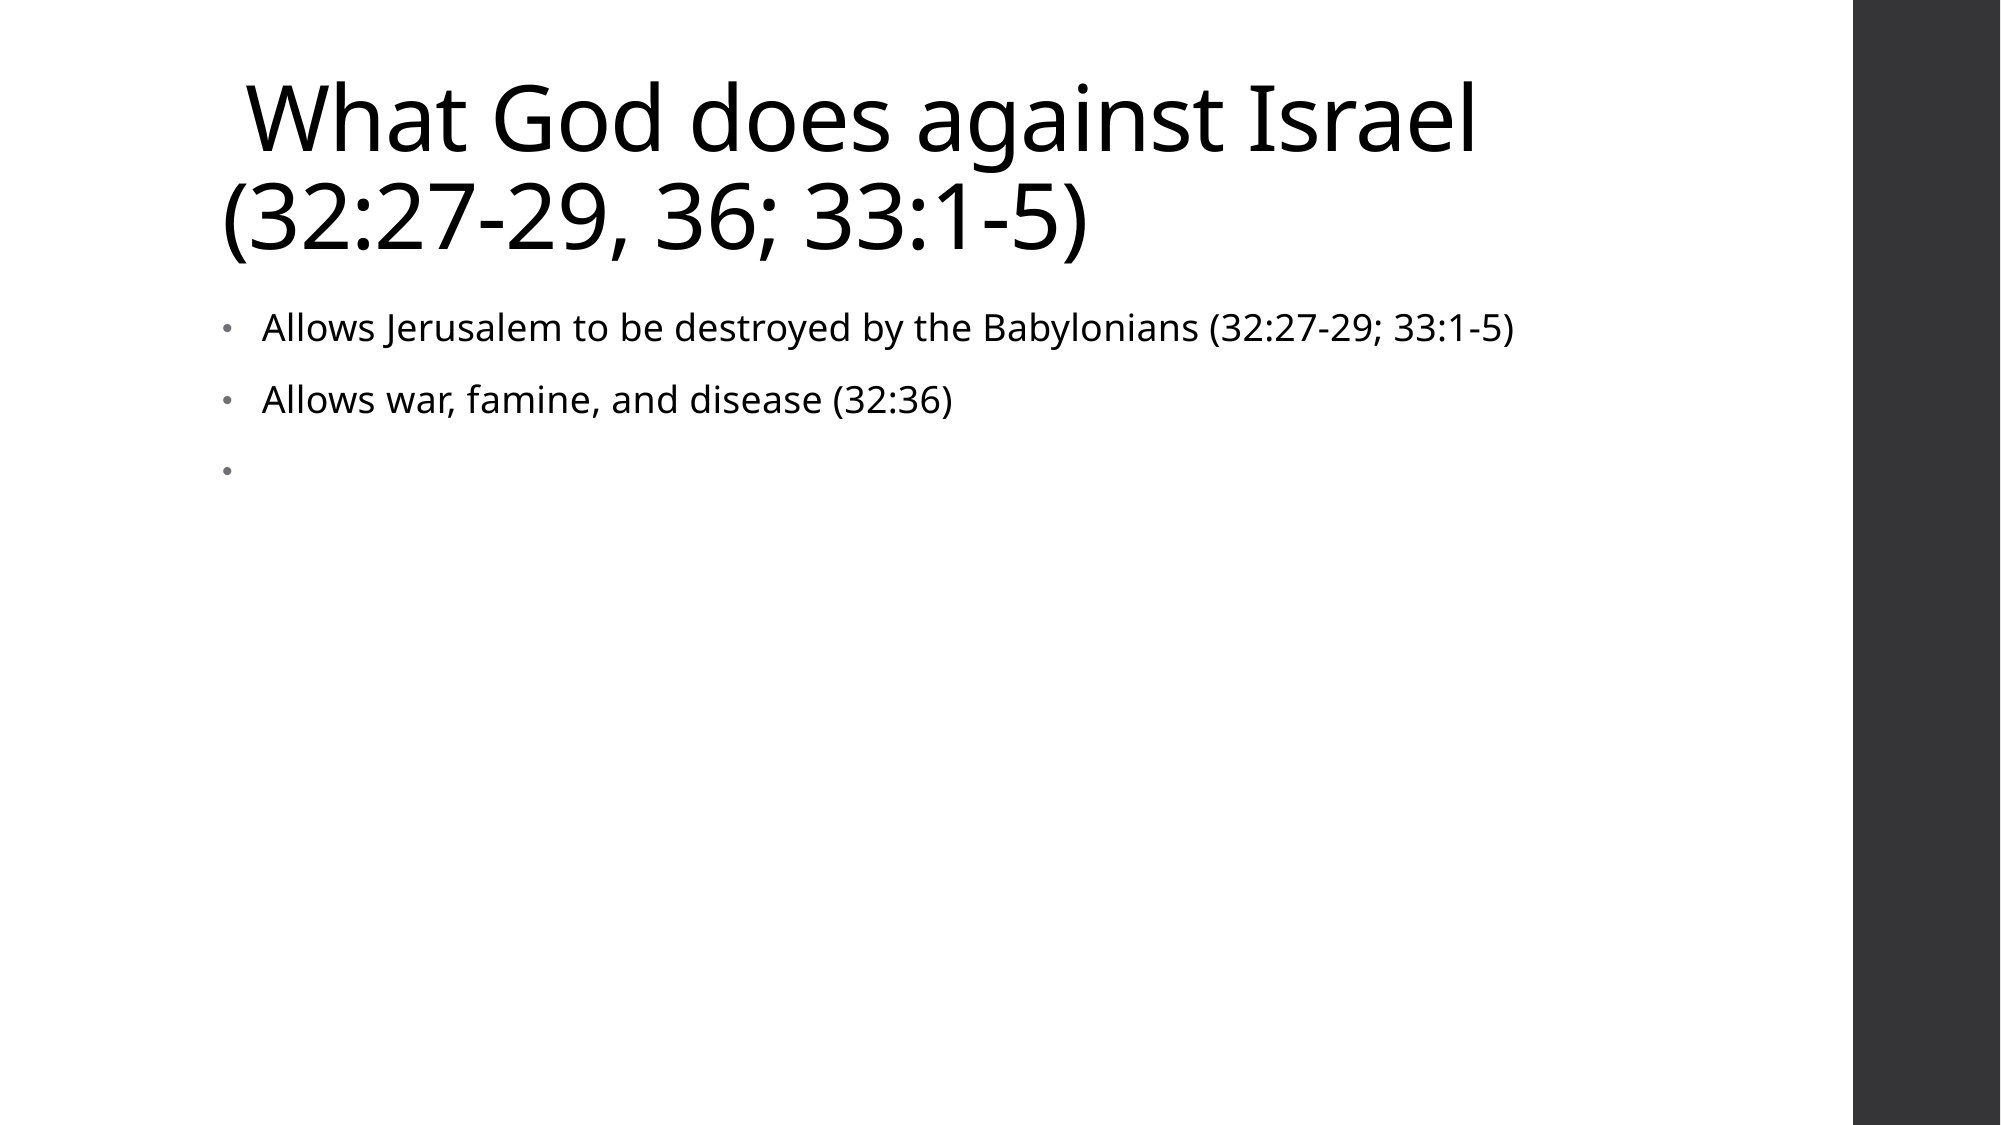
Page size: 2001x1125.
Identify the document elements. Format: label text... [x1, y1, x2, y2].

title What God does against Israel (32:27-29, 36; 33:1-5) [206, 60, 1797, 278]
list Allows Jerusalem to be destroyed by the Babylonians (32:27-29; 33:1-5) Allows war, famine, and disease (32:36) [206, 299, 1617, 1014]
